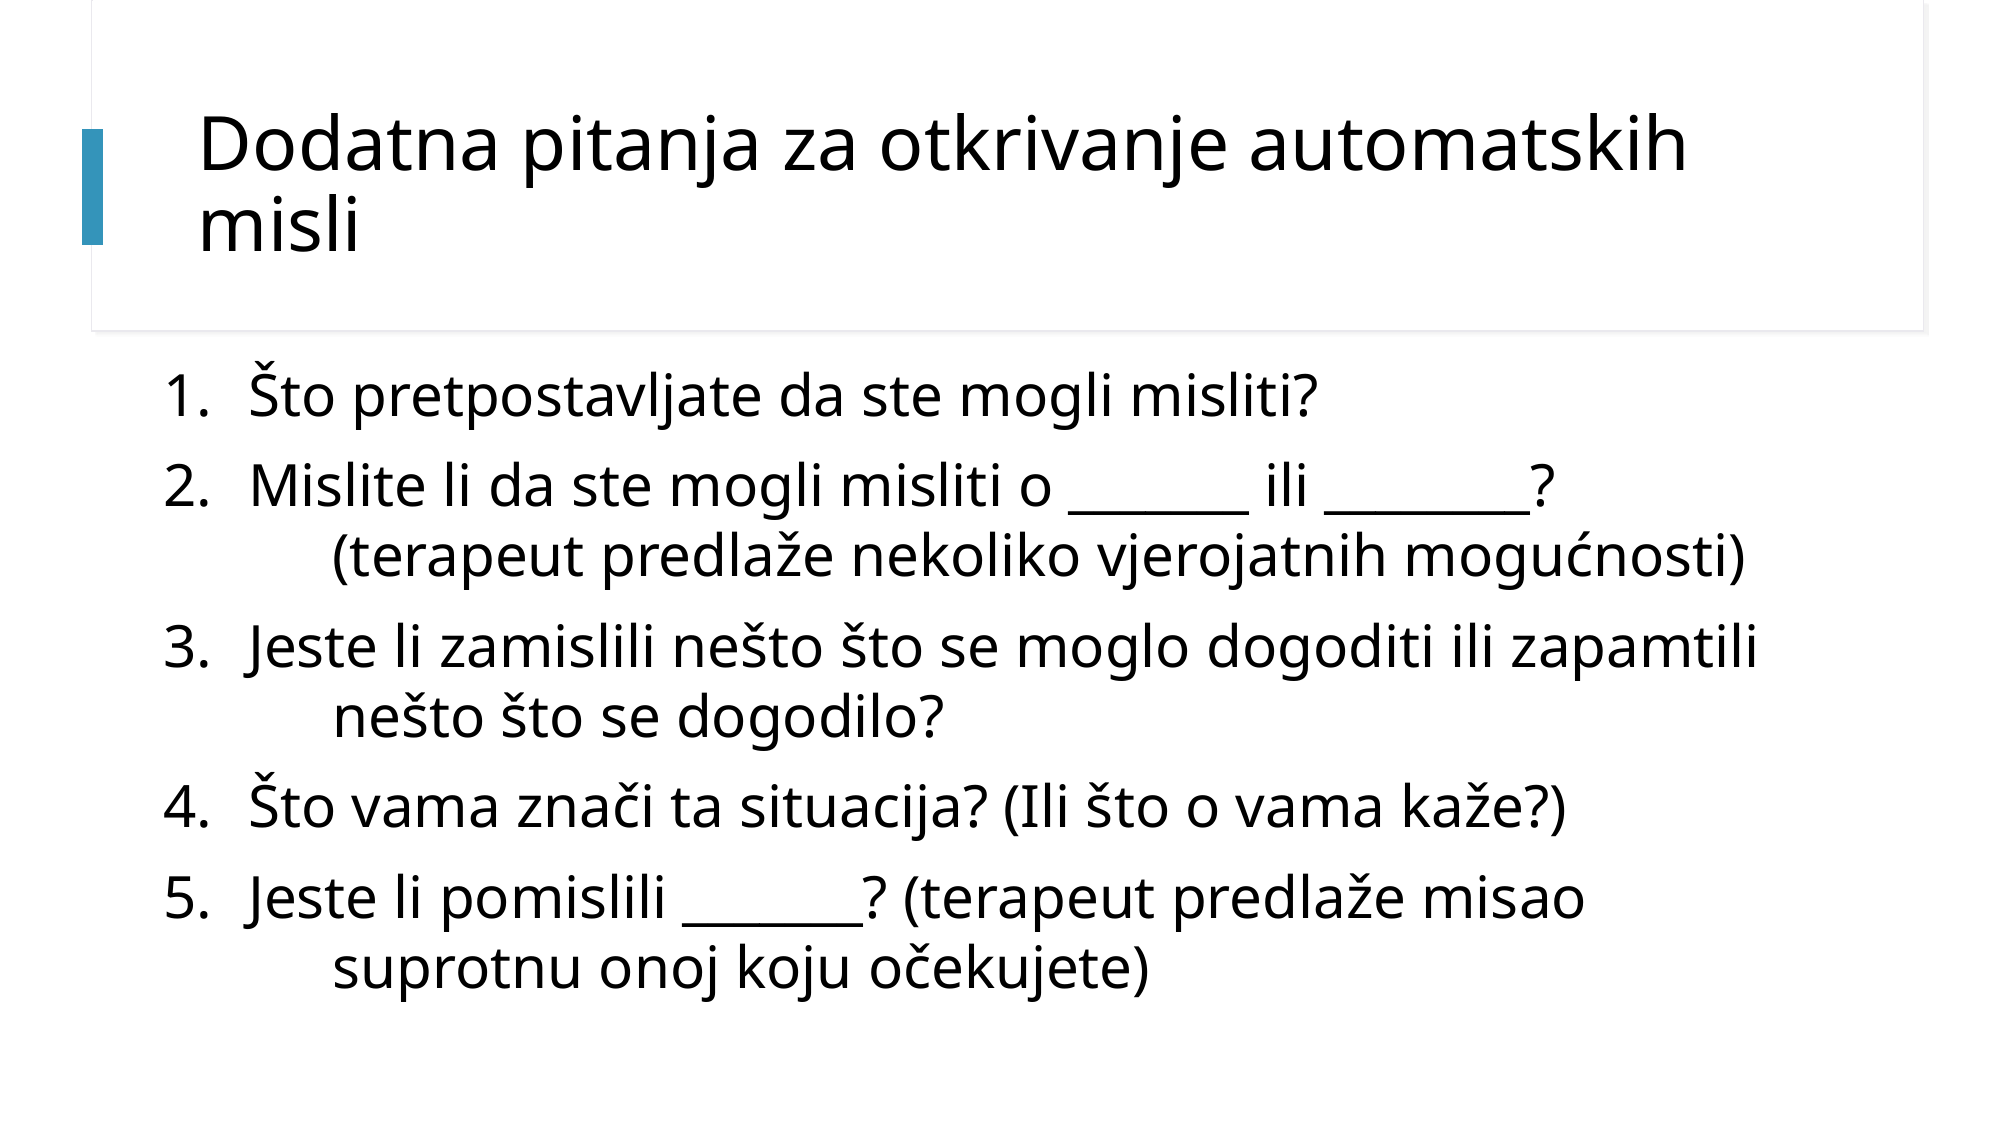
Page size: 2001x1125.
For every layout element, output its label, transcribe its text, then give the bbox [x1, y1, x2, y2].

title Dodatna pitanja za otkrivanje automatskih misli [183, 90, 1852, 284]
list Što pretpostavljate da ste mogli misliti? Mislite li da ste mogli misliti o _______ ili ________? (terapeut predlaže nekoliko vjerojatnih mogućnosti) Jeste li zamislili nešto što se moglo dogoditi ili zapamtili nešto što se dogodilo? Što vama znači ta situacija? (Ili što o vama kaže?) Jeste li pomislili _______? (terapeut predlaže misao suprotnu onoj koju očekujete) [148, 350, 1817, 1018]
